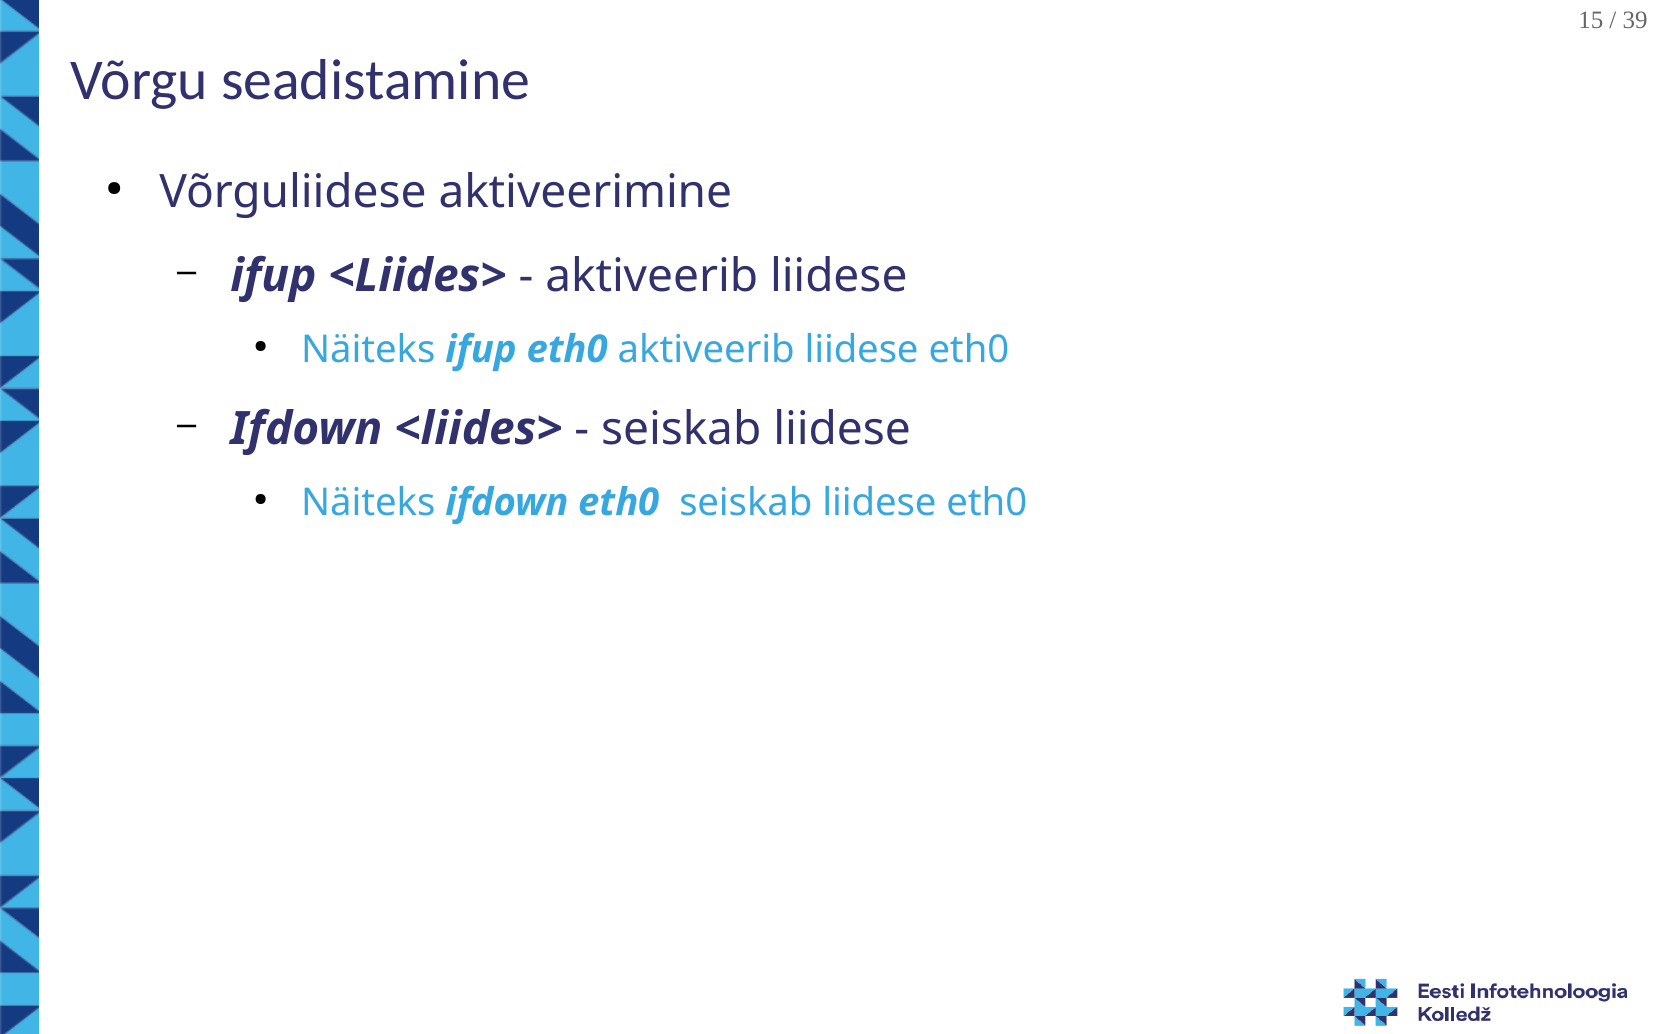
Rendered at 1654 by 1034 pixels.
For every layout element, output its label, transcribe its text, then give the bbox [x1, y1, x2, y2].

title Võrgu seadistamine [70, 41, 1630, 130]
list Võrguliidese aktiveerimine ifup <Liides> - aktiveerib liidese Näiteks ifup eth0 aktiveerib liidese eth0 Ifdown <liides> - seiskab liidese Näiteks ifdown eth0 seiskab liidese eth0 [88, 158, 1544, 827]
